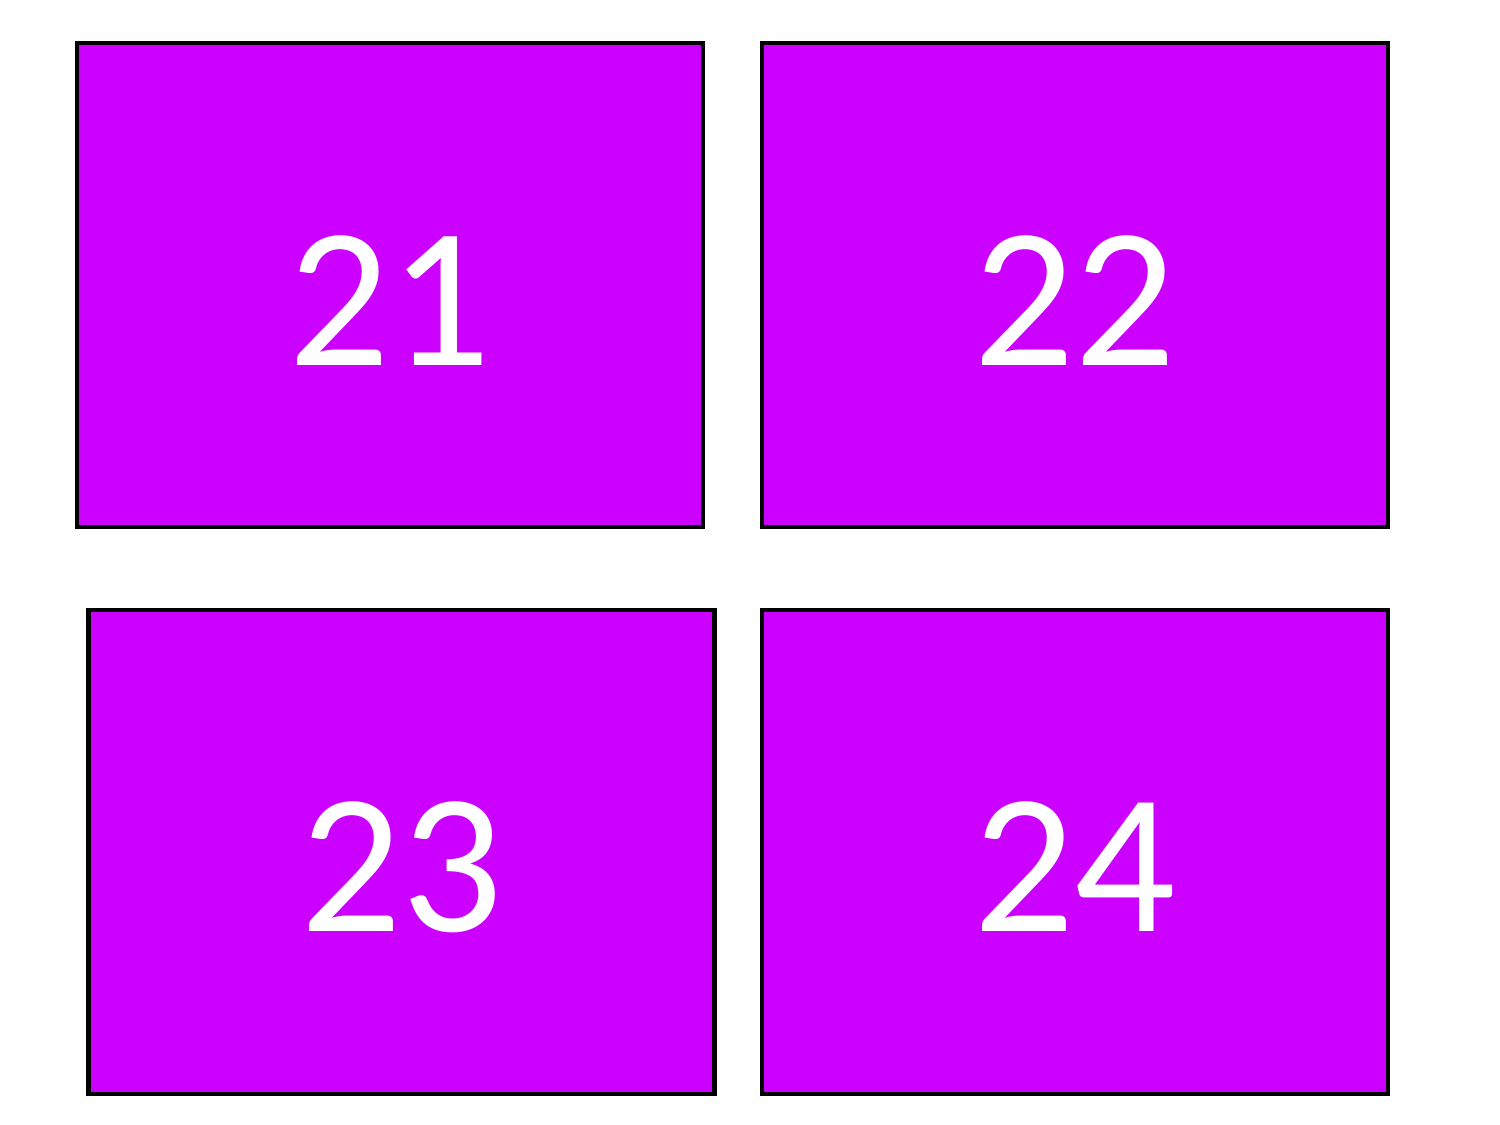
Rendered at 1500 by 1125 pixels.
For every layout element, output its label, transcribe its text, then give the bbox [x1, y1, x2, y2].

text_box 23 [88, 609, 715, 1094]
text_box 22 [761, 42, 1388, 528]
text_box 21 [76, 42, 703, 528]
text_box 24 [761, 609, 1388, 1094]
